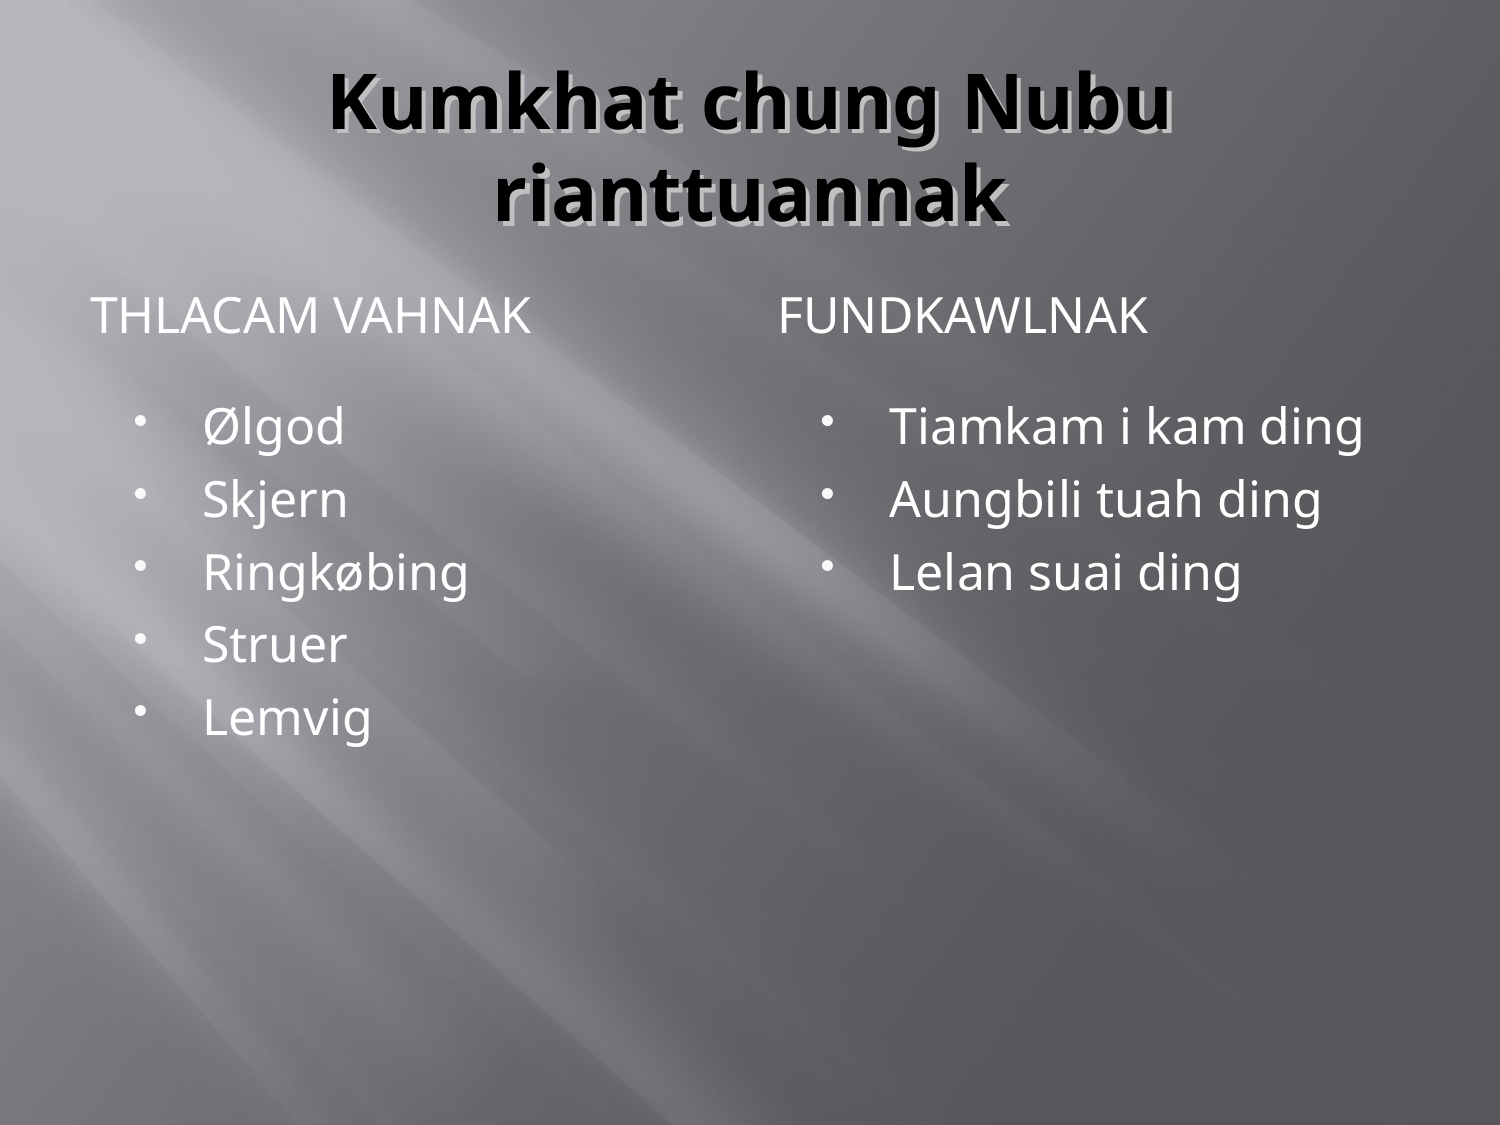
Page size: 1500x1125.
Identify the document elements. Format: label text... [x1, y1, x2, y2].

list Fundkawlnak [761, 251, 1426, 376]
list Ølgod Skjern Ringkøbing Struer Lemvig [75, 387, 738, 1005]
list Thlacam vahnak [75, 251, 738, 376]
list Tiamkam i kam ding Aungbili tuah ding Lelan suai ding [761, 387, 1426, 1005]
title Kumkhat chung Nubu rianttuannak [75, 44, 1426, 233]
